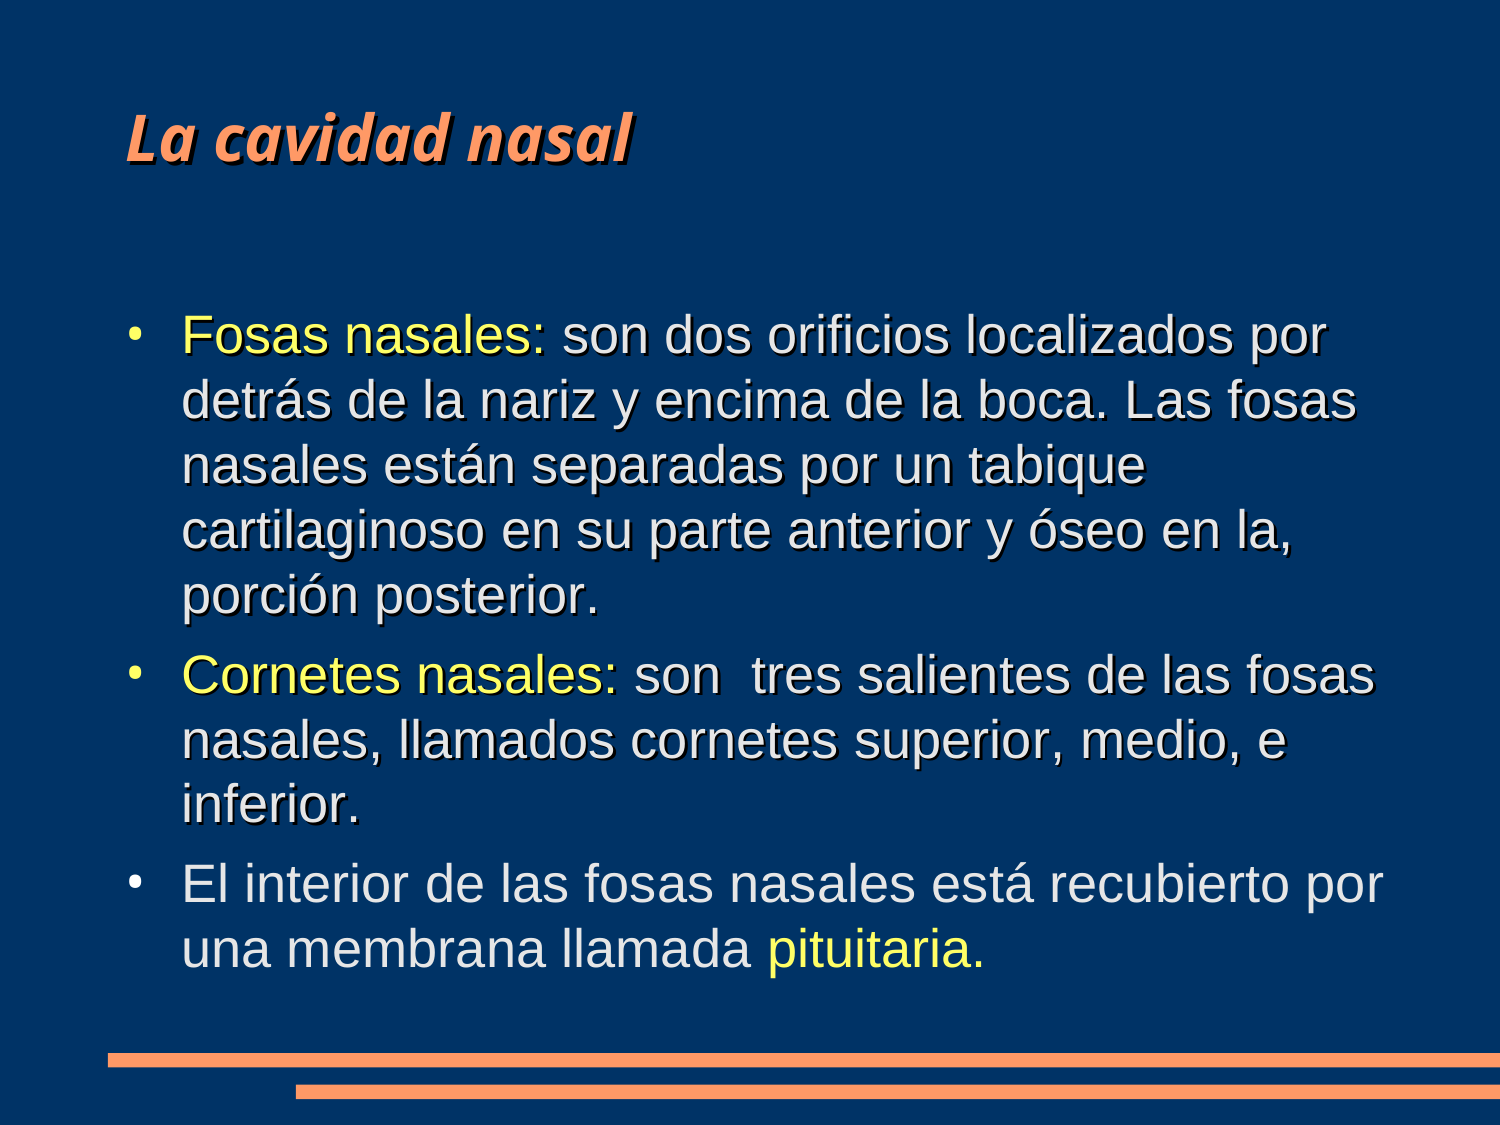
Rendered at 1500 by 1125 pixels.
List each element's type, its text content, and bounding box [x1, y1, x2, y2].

title La cavidad nasal [110, 41, 1392, 230]
list Fosas nasales: son dos orificios localizados por detrás de la nariz y encima de la boca. Las fosas nasales están separadas por un tabique cartilaginoso en su parte anterior y óseo en la, porción posterior. Cornetes nasales: son tres salientes de las fosas nasales, llamados cornetes superior, medio, e inferior. El interior de las fosas nasales está recubierto por una membrana llamada pituitaria. [110, 292, 1416, 1027]
